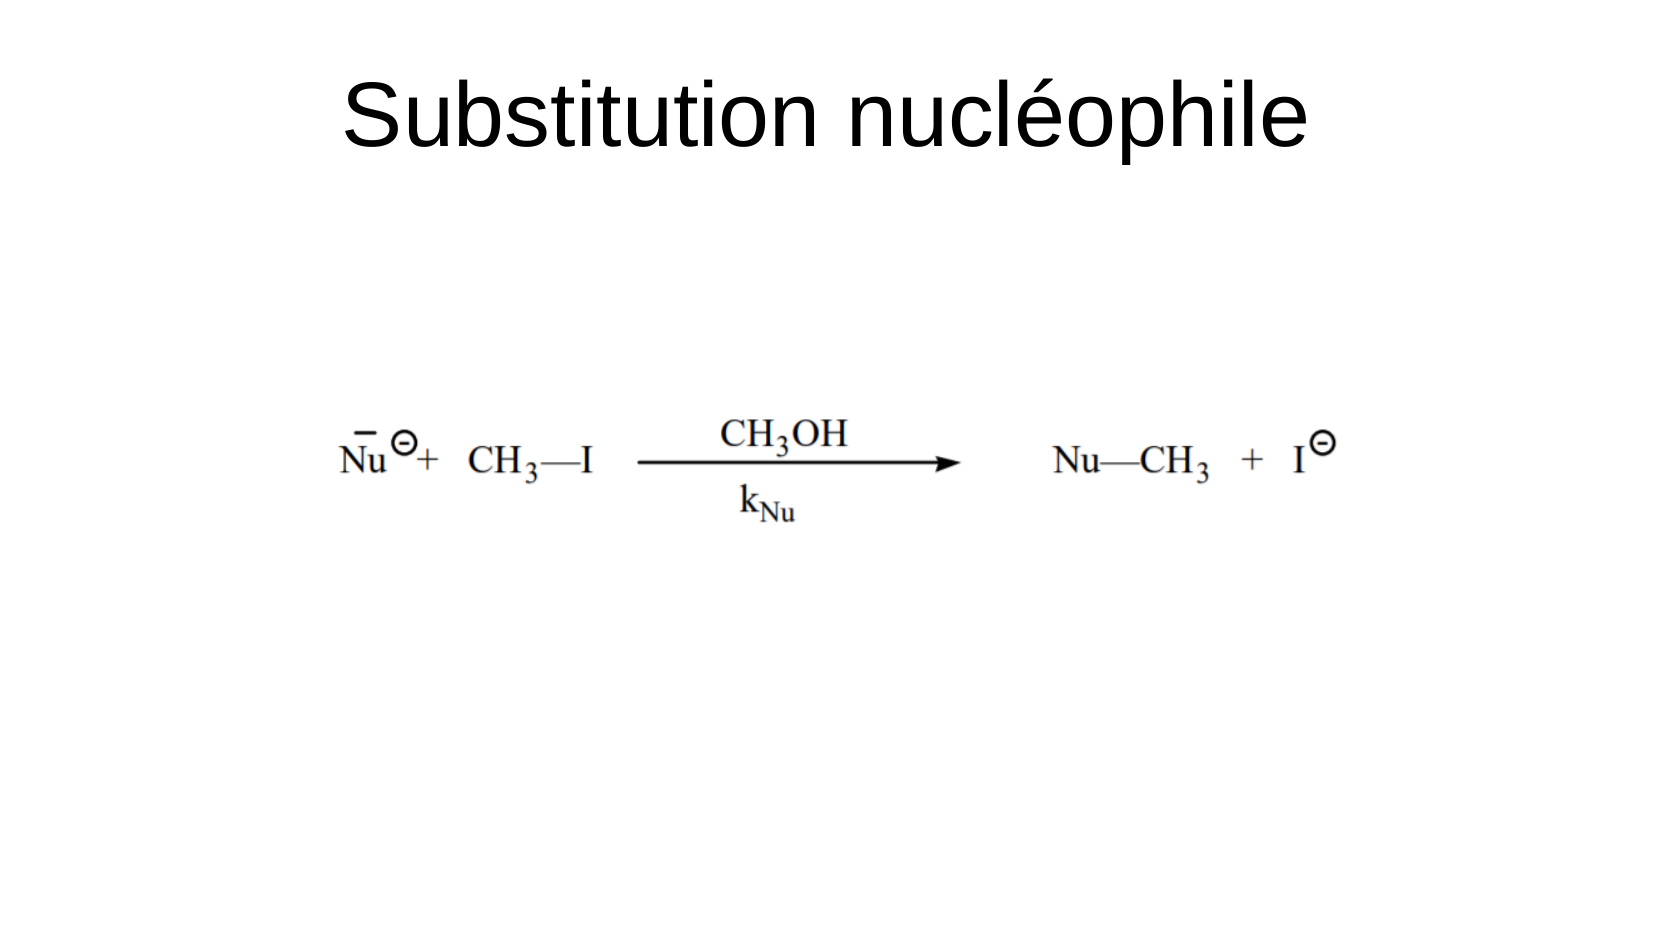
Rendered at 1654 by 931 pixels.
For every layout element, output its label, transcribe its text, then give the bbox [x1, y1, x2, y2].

picture [291, 383, 1373, 552]
title Substitution nucléophile [82, 37, 1571, 193]
